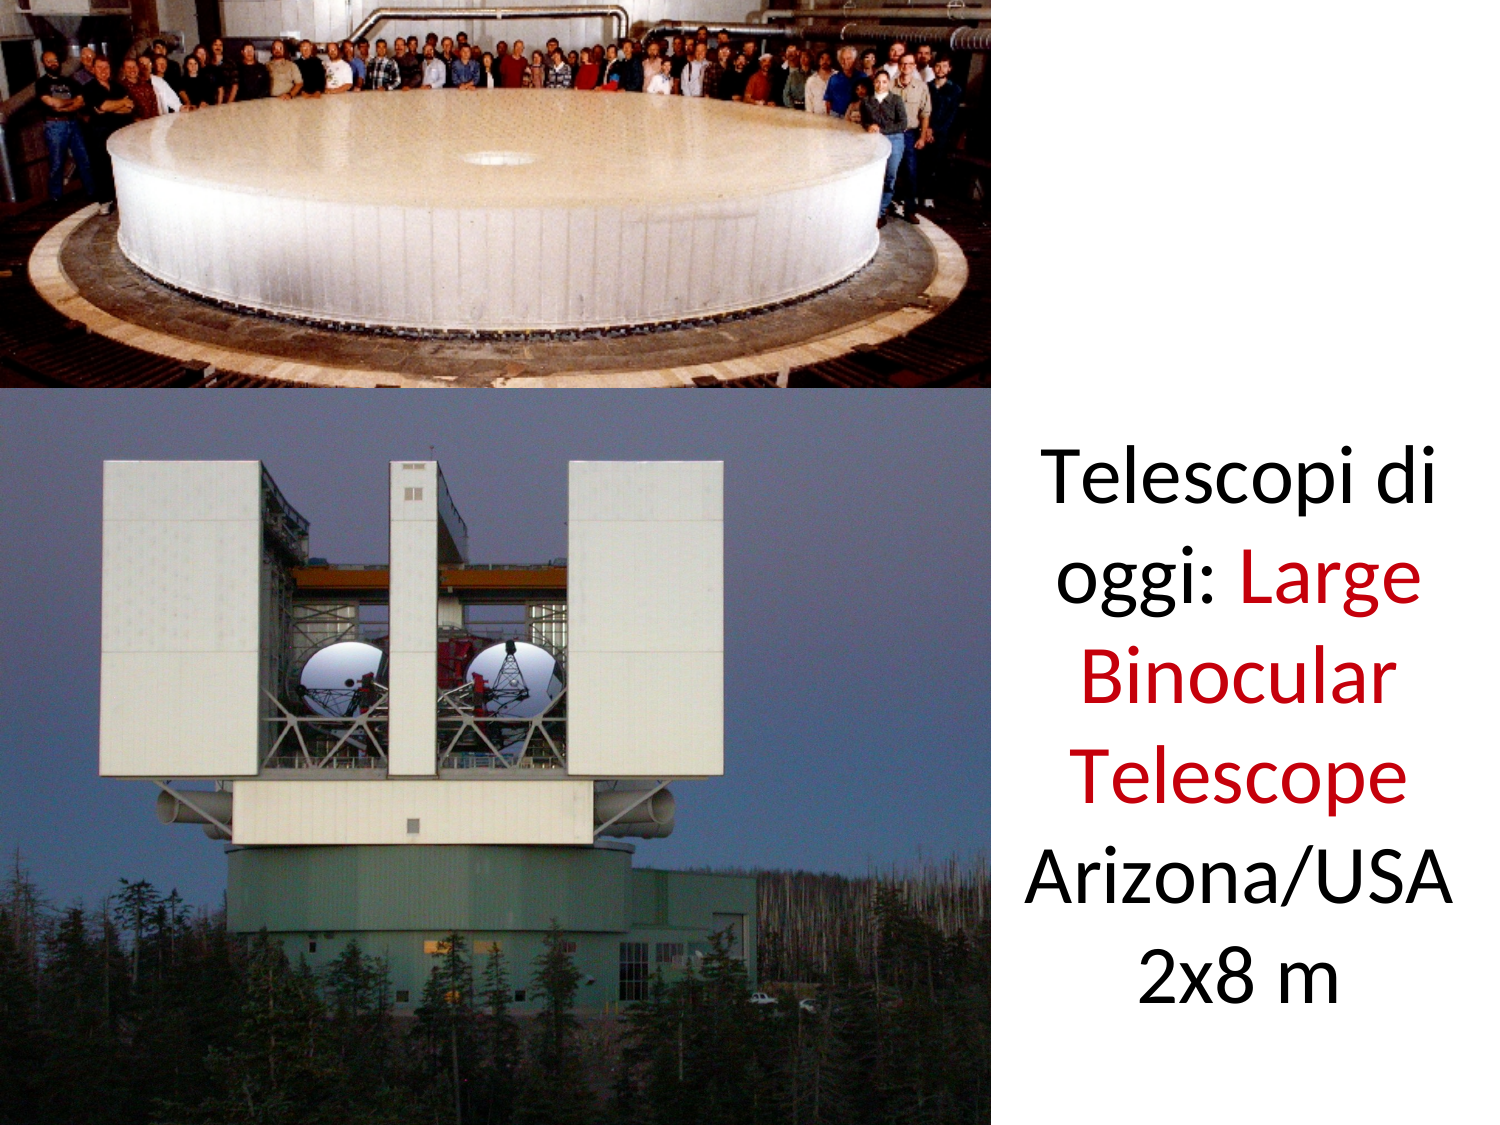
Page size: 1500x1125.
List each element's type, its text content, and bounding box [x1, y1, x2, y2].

picture [0, 0, 991, 1125]
title Telescopi di oggi: Large Binocular Telescope Arizona/USA 2x8 m [1005, 299, 1474, 1125]
